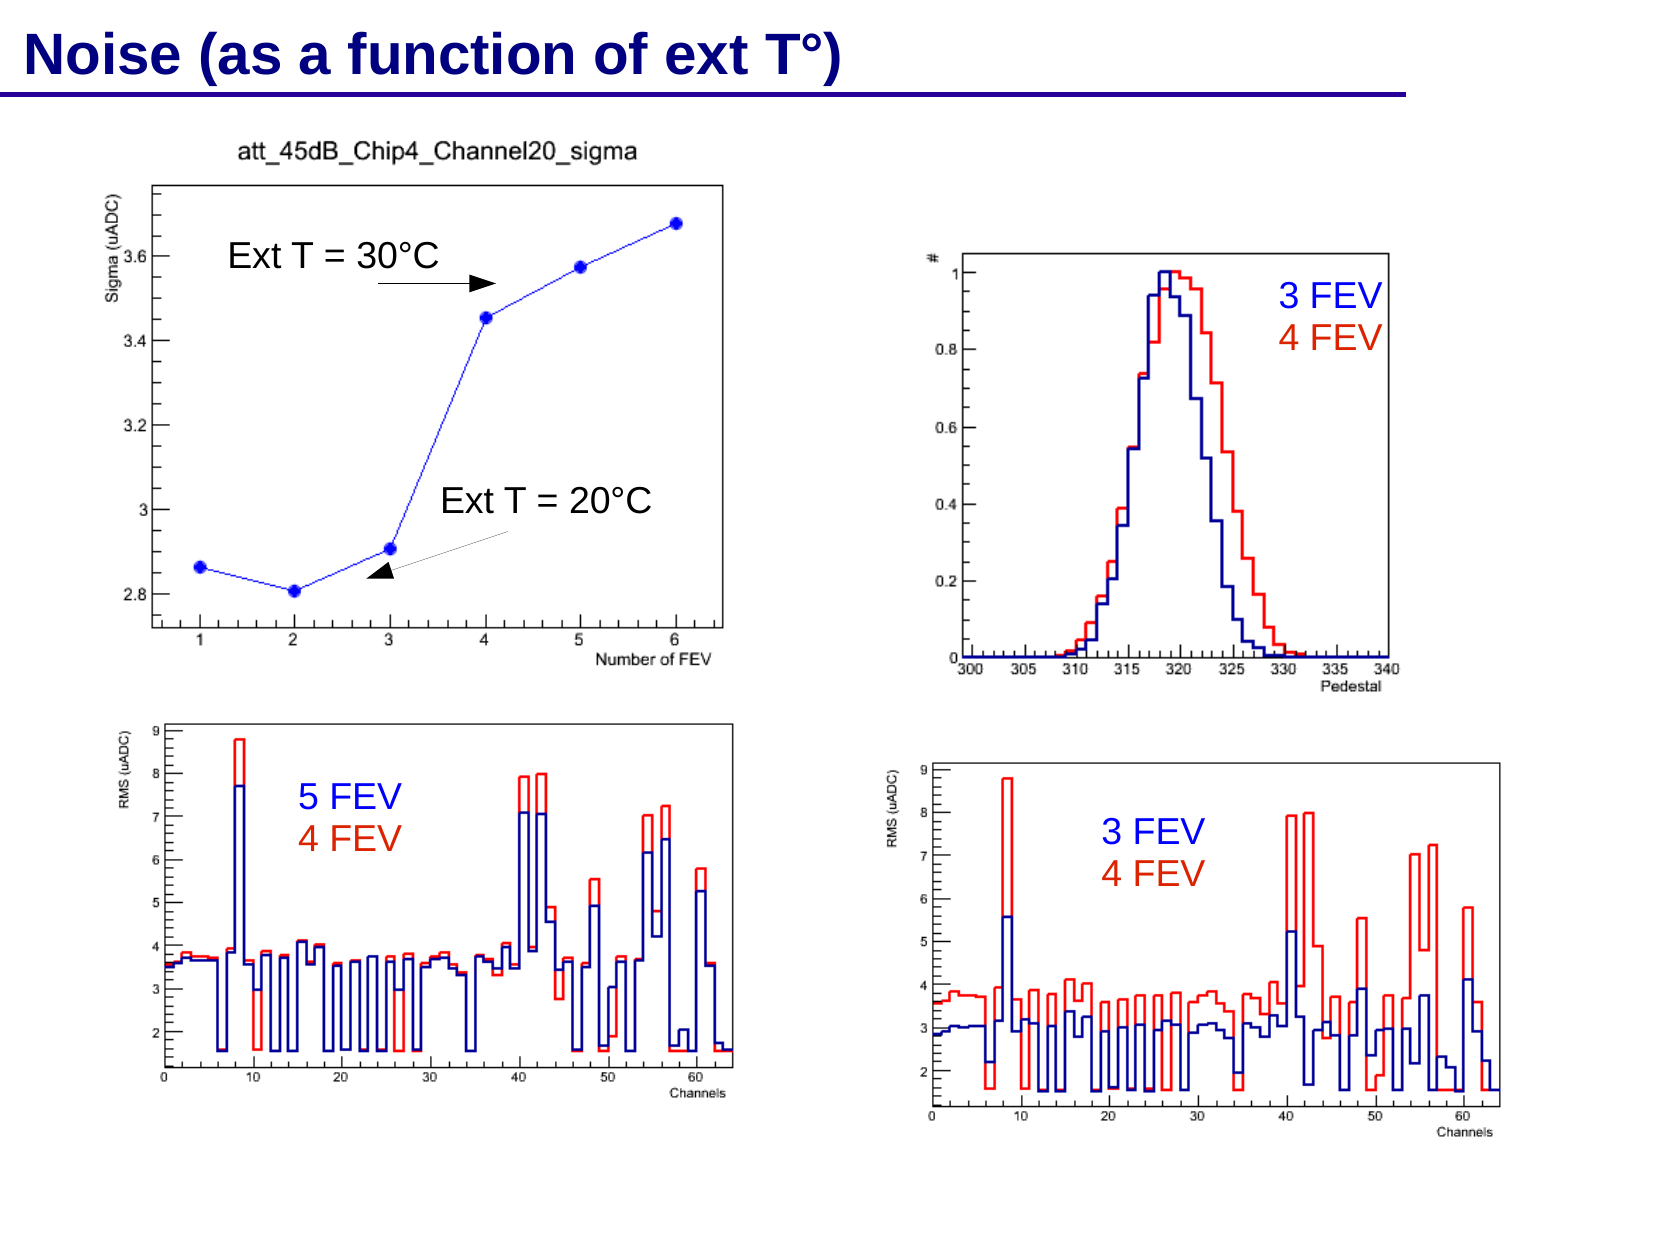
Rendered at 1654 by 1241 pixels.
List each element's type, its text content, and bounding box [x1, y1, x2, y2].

text_box 5 FEV 4 FEV [283, 767, 461, 867]
picture [70, 123, 804, 1111]
text_box Ext T = 20°C [425, 472, 709, 532]
text_box 3 FEV 4 FEV [1086, 803, 1264, 902]
title Noise (as a function of ext T°) [23, 13, 1512, 95]
text_box Ext T = 30°C [212, 226, 497, 284]
picture [909, 203, 1443, 709]
picture [862, 720, 1571, 1150]
text_box 3 FEV 4 FEV [1263, 267, 1524, 367]
